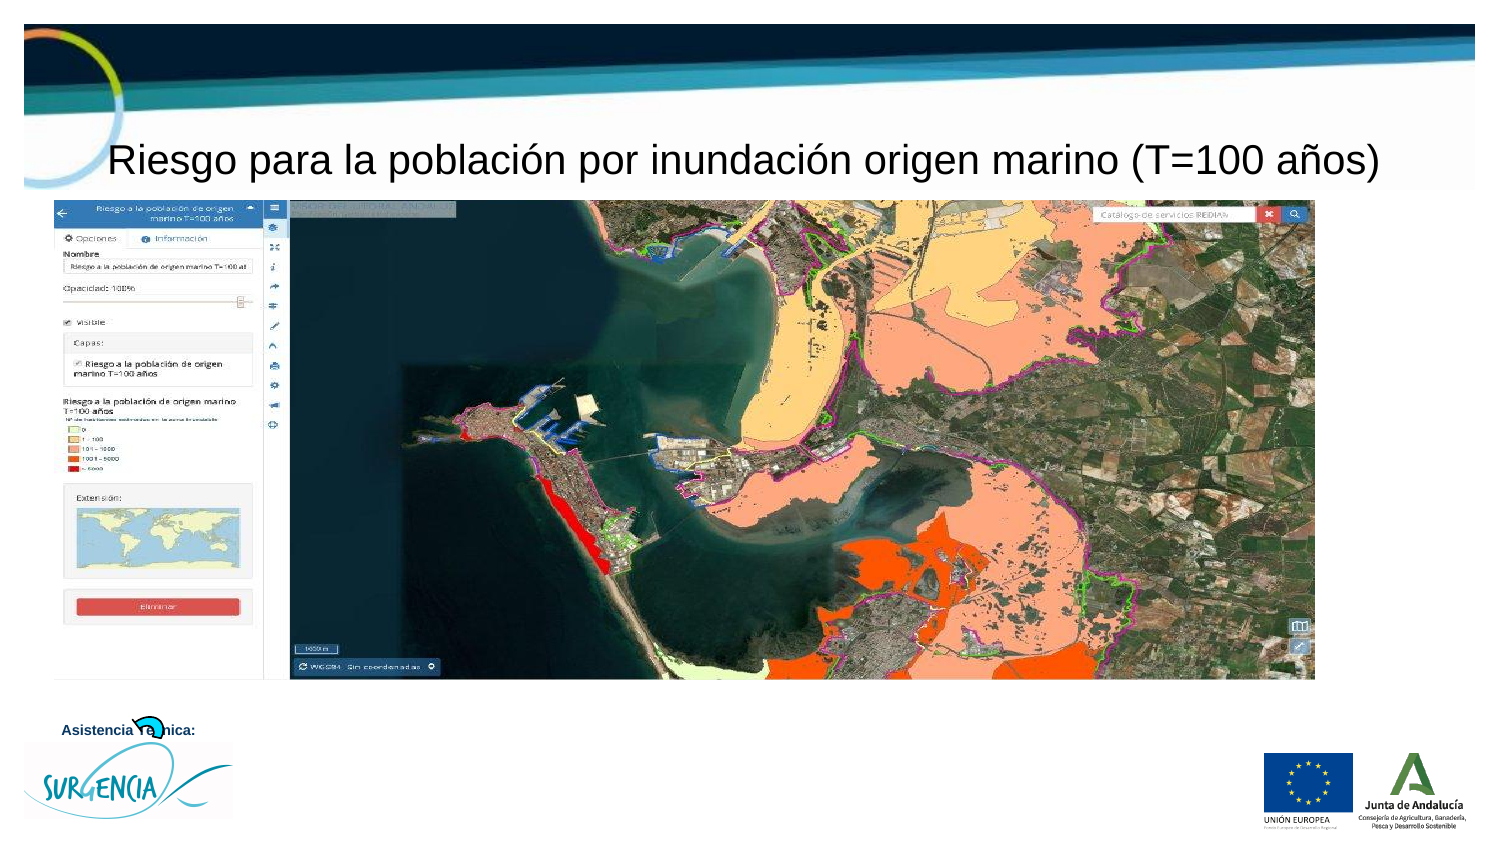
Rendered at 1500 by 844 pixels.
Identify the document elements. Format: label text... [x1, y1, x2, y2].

title Riesgo para la población por inundación origen marino (T=100 años) [80, 97, 1420, 221]
picture [24, 742, 233, 819]
text_box [132, 716, 164, 739]
picture [1264, 753, 1476, 830]
picture [54, 200, 1315, 680]
picture [24, 24, 1475, 190]
text_box Asistencia Técnica: [41, 705, 216, 754]
